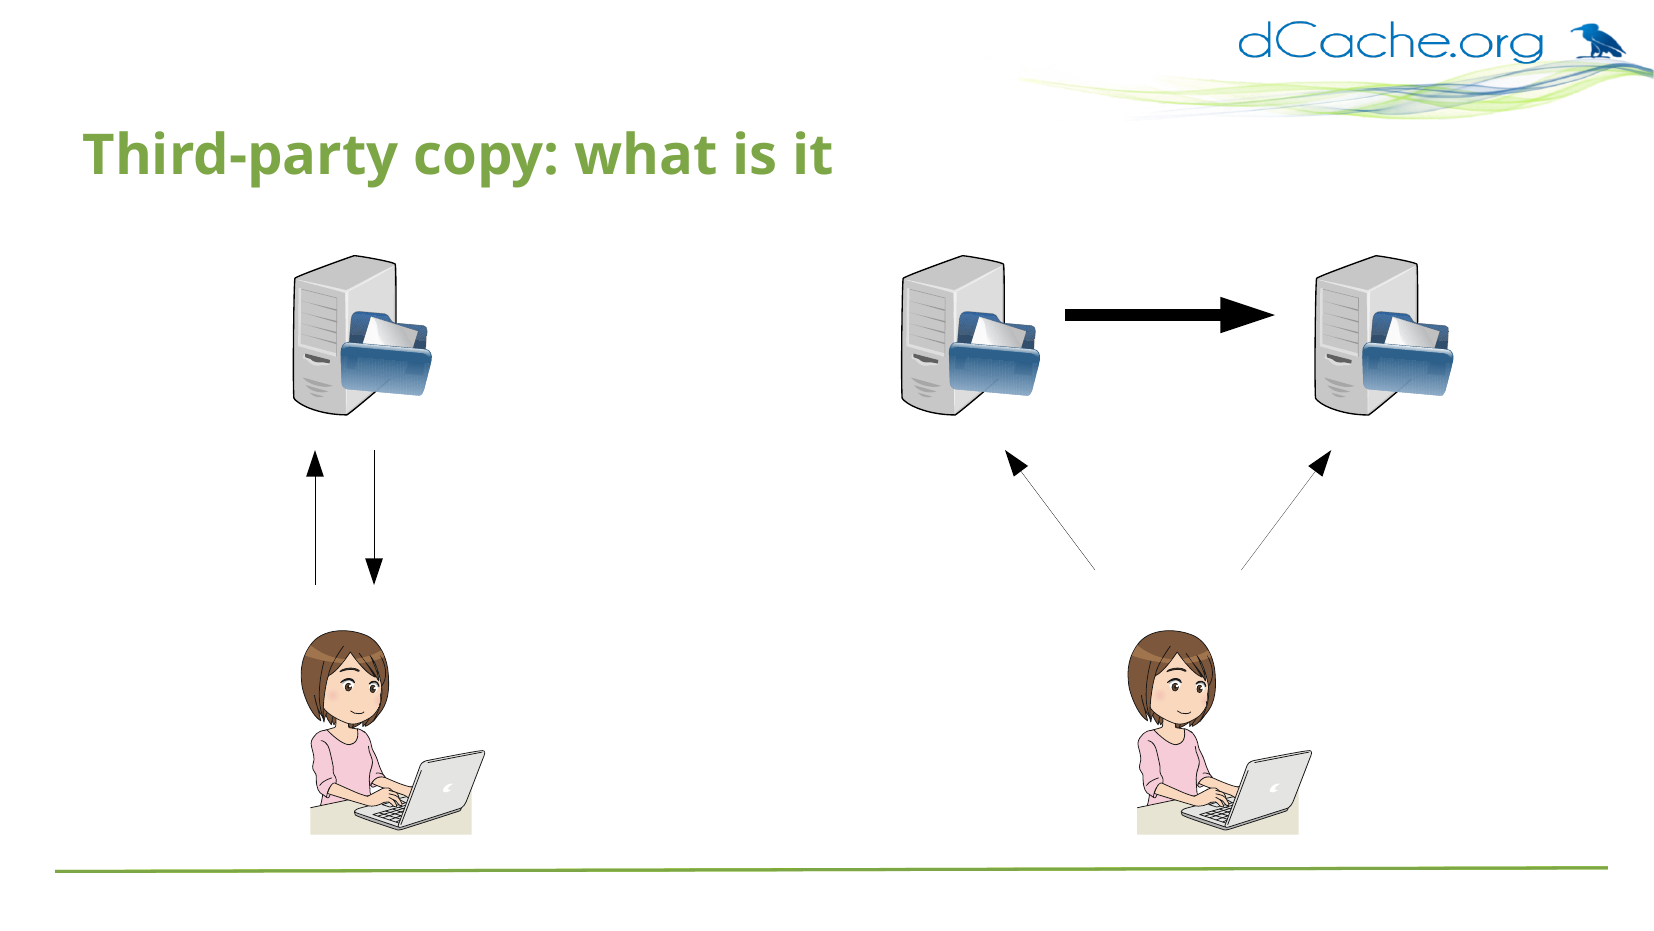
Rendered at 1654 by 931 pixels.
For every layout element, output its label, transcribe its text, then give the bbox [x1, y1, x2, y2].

picture [956, 12, 1654, 127]
picture [300, 630, 486, 835]
picture [1314, 255, 1454, 416]
picture [1127, 630, 1313, 835]
title Third-party copy: what is it [82, 116, 1605, 189]
picture [900, 255, 1041, 416]
picture [292, 255, 433, 416]
